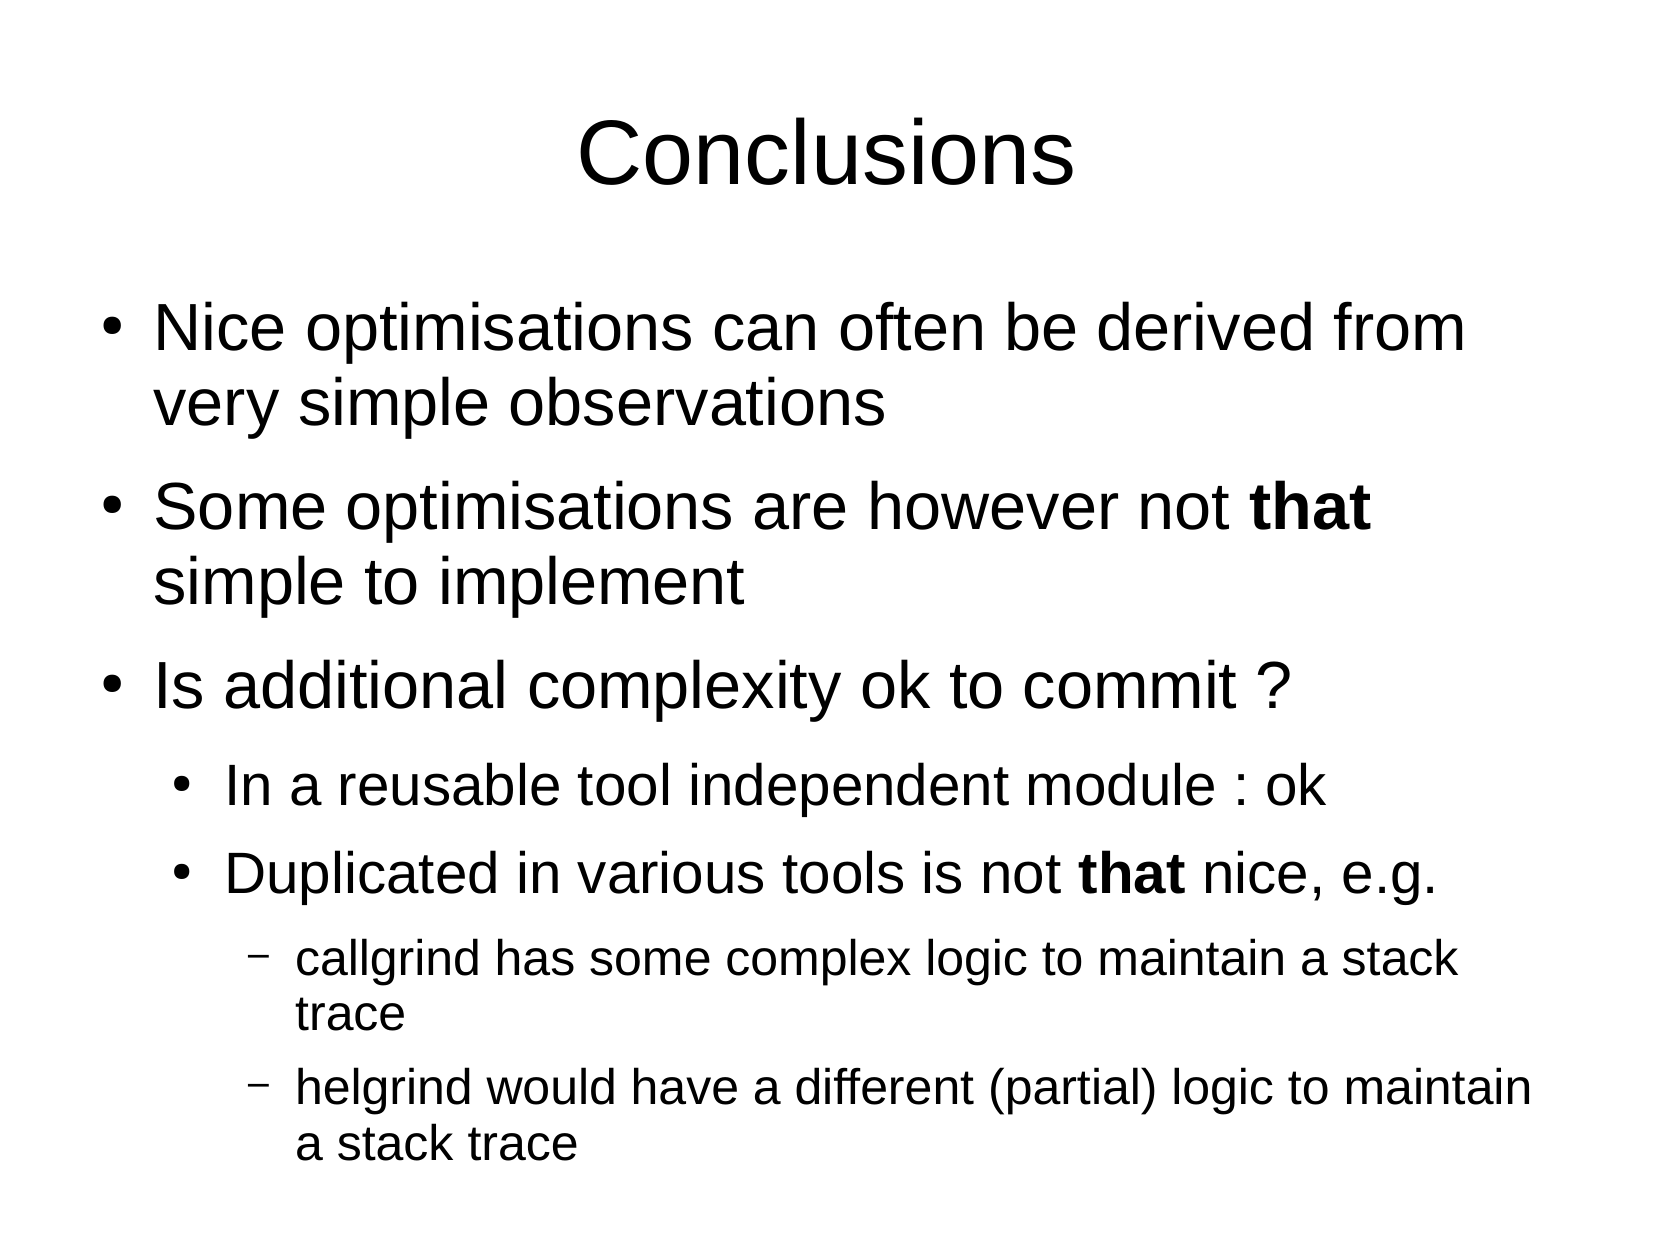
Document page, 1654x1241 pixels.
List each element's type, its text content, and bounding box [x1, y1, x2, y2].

title Conclusions [82, 49, 1571, 257]
list Nice optimisations can often be derived from very simple observations Some optimisations are however not that simple to implement Is additional complexity ok to commit ? In a reusable tool independent module : ok Duplicated in various tools is not that nice, e.g. callgrind has some complex logic to maintain a stack trace helgrind would have a different (partial) logic to maintain a stack trace [82, 290, 1571, 1186]
